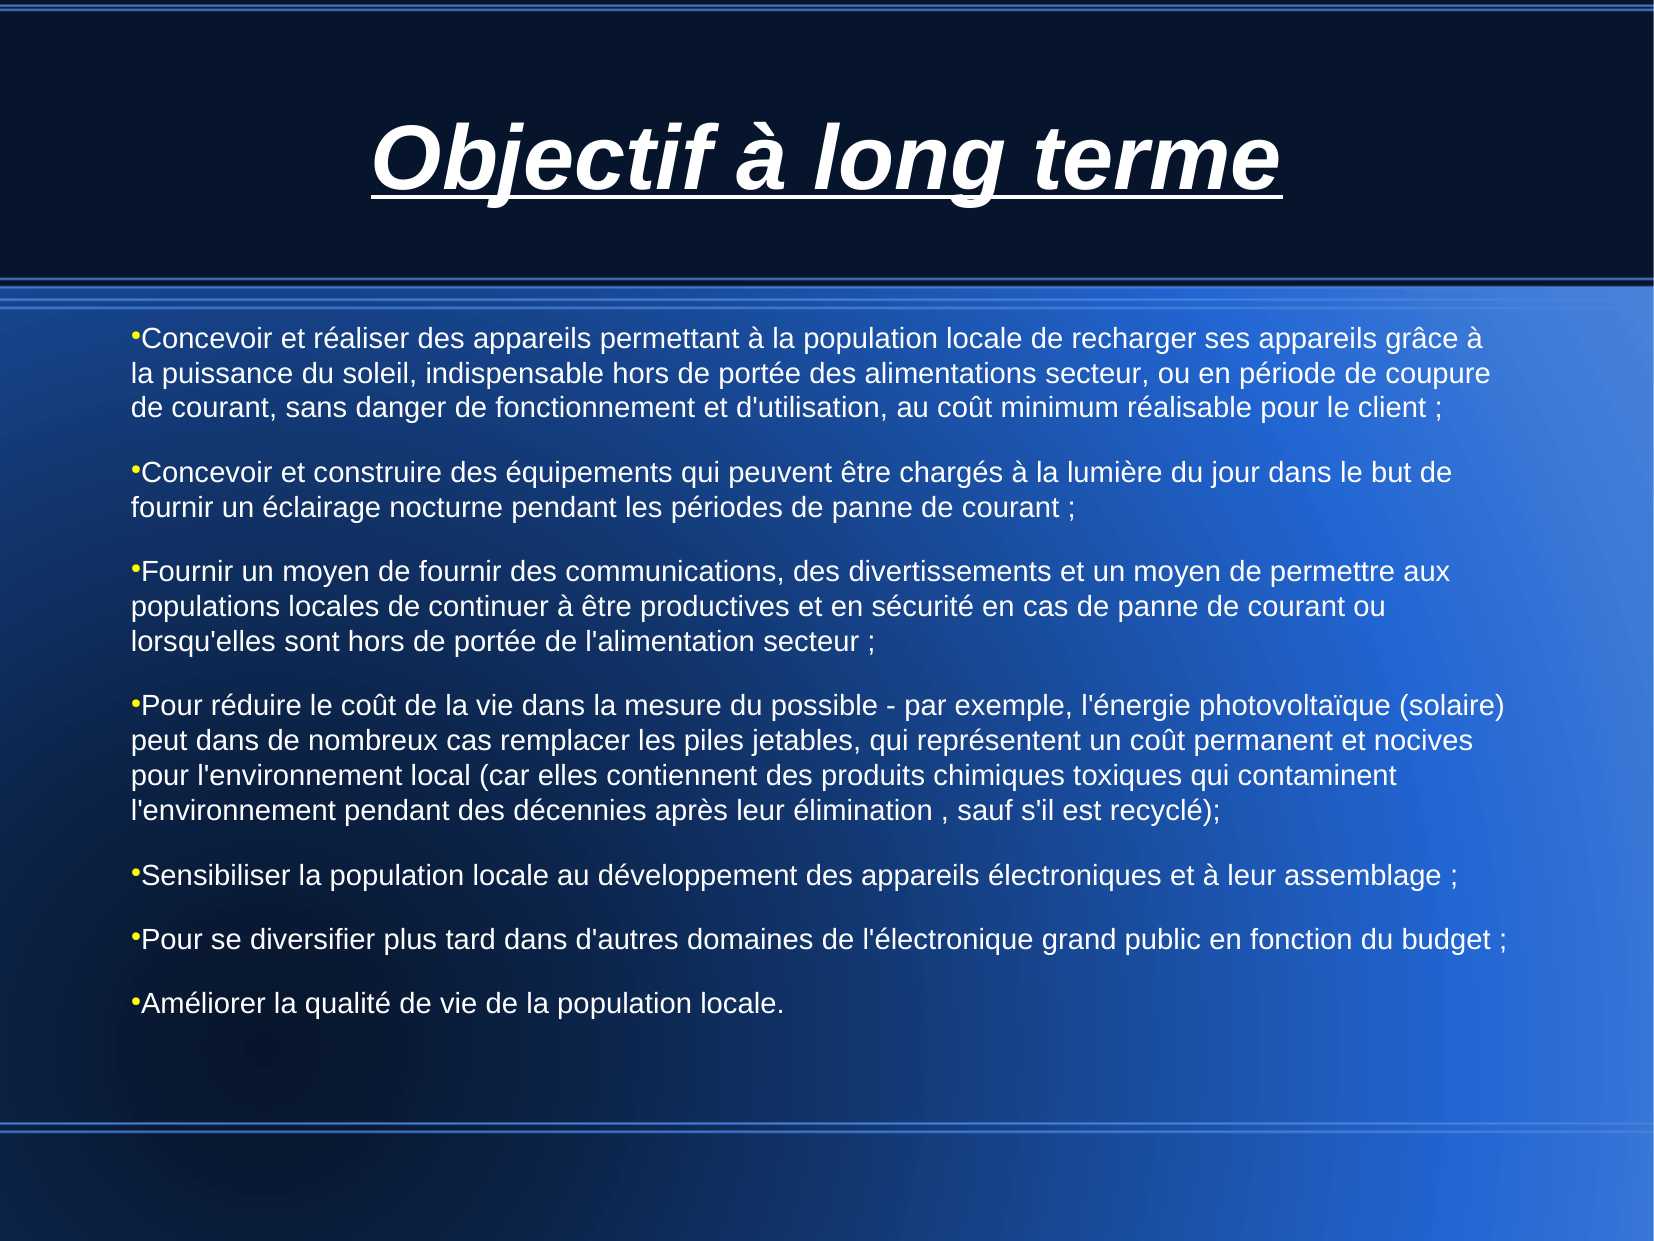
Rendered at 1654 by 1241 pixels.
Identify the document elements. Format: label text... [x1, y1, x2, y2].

list Concevoir et réaliser des appareils permettant à la population locale de recharger ses appareils grâce à la puissance du soleil, indispensable hors de portée des alimentations secteur, ou en période de coupure de courant, sans danger de fonctionnement et d'utilisation, au coût minimum réalisable pour le client ; Concevoir et construire des équipements qui peuvent être chargés à la lumière du jour dans le but de fournir un éclairage nocturne pendant les périodes de panne de courant ; Fournir un moyen de fournir des communications, des divertissements et un moyen de permettre aux populations locales de continuer à être productives et en sécurité en cas de panne de courant ou lorsqu'elles sont hors de portée de l'alimentation secteur ; Pour réduire le coût de la vie dans la mesure du possible - par exemple, l'énergie photovoltaïque (solaire) peut dans de nombreux cas remplacer les piles jetables, qui représentent un coût permanent et nocives pour l'environnement local (car elles contiennent des produits chimiques toxiques qui contaminent l'environnement pendant des décennies après leur élimination , sauf s'il est recyclé); Sensibiliser la population locale au développement des appareils électroniques et à leur assemblage ; Pour se diversifier plus tard dans d'autres domaines de l'électronique grand public en fonction du budget ; Améliorer la qualité de vie de la population locale. [130, 318, 1512, 1026]
title Objectif à long terme [82, 49, 1571, 257]
picture [0, 0, 1654, 1241]
